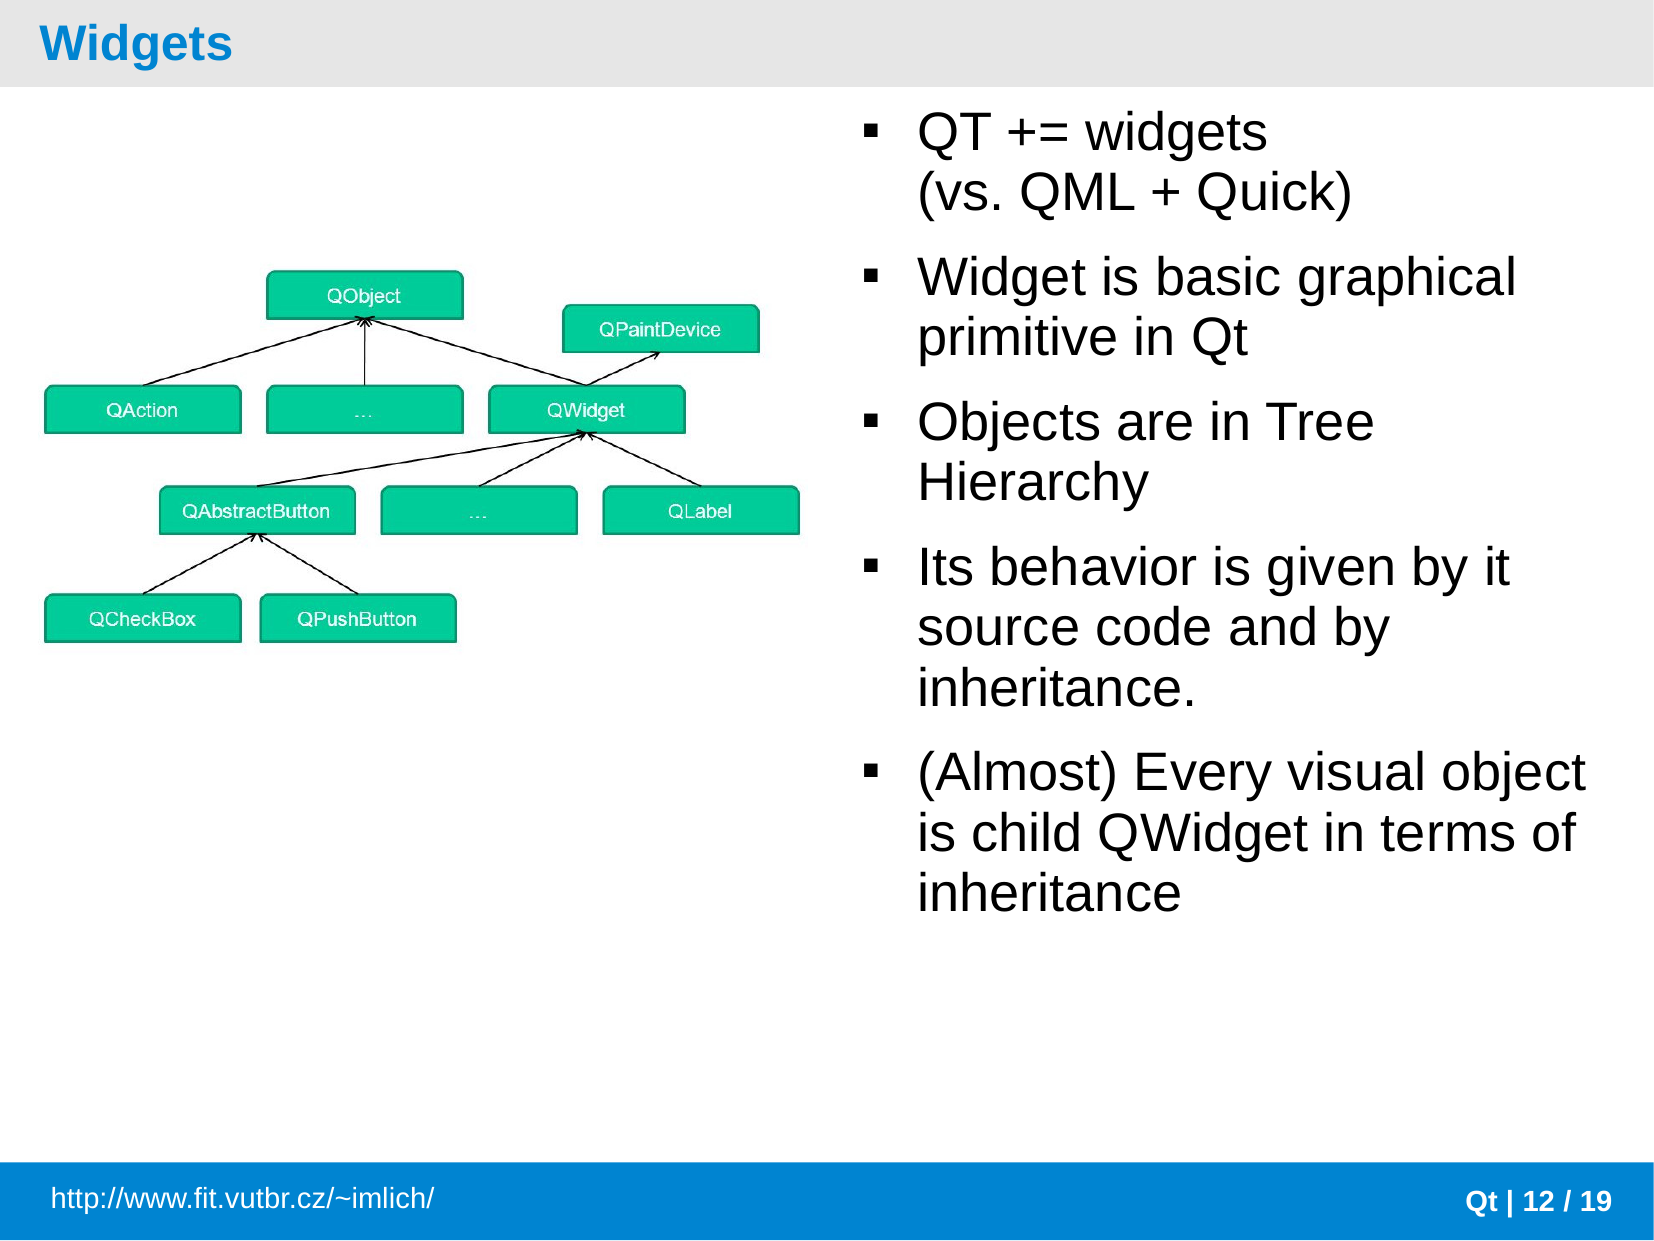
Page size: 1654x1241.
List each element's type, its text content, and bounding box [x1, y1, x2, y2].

list QT += widgets (vs. QML + Quick) Widget is basic graphical primitive in Qt Objects are in Tree Hierarchy Its behavior is given by it source code and by inheritance. (Almost) Every visual object is child QWidget in terms of inheritance [846, 101, 1616, 1126]
title Widgets [39, 5, 1615, 81]
picture [38, 262, 808, 660]
